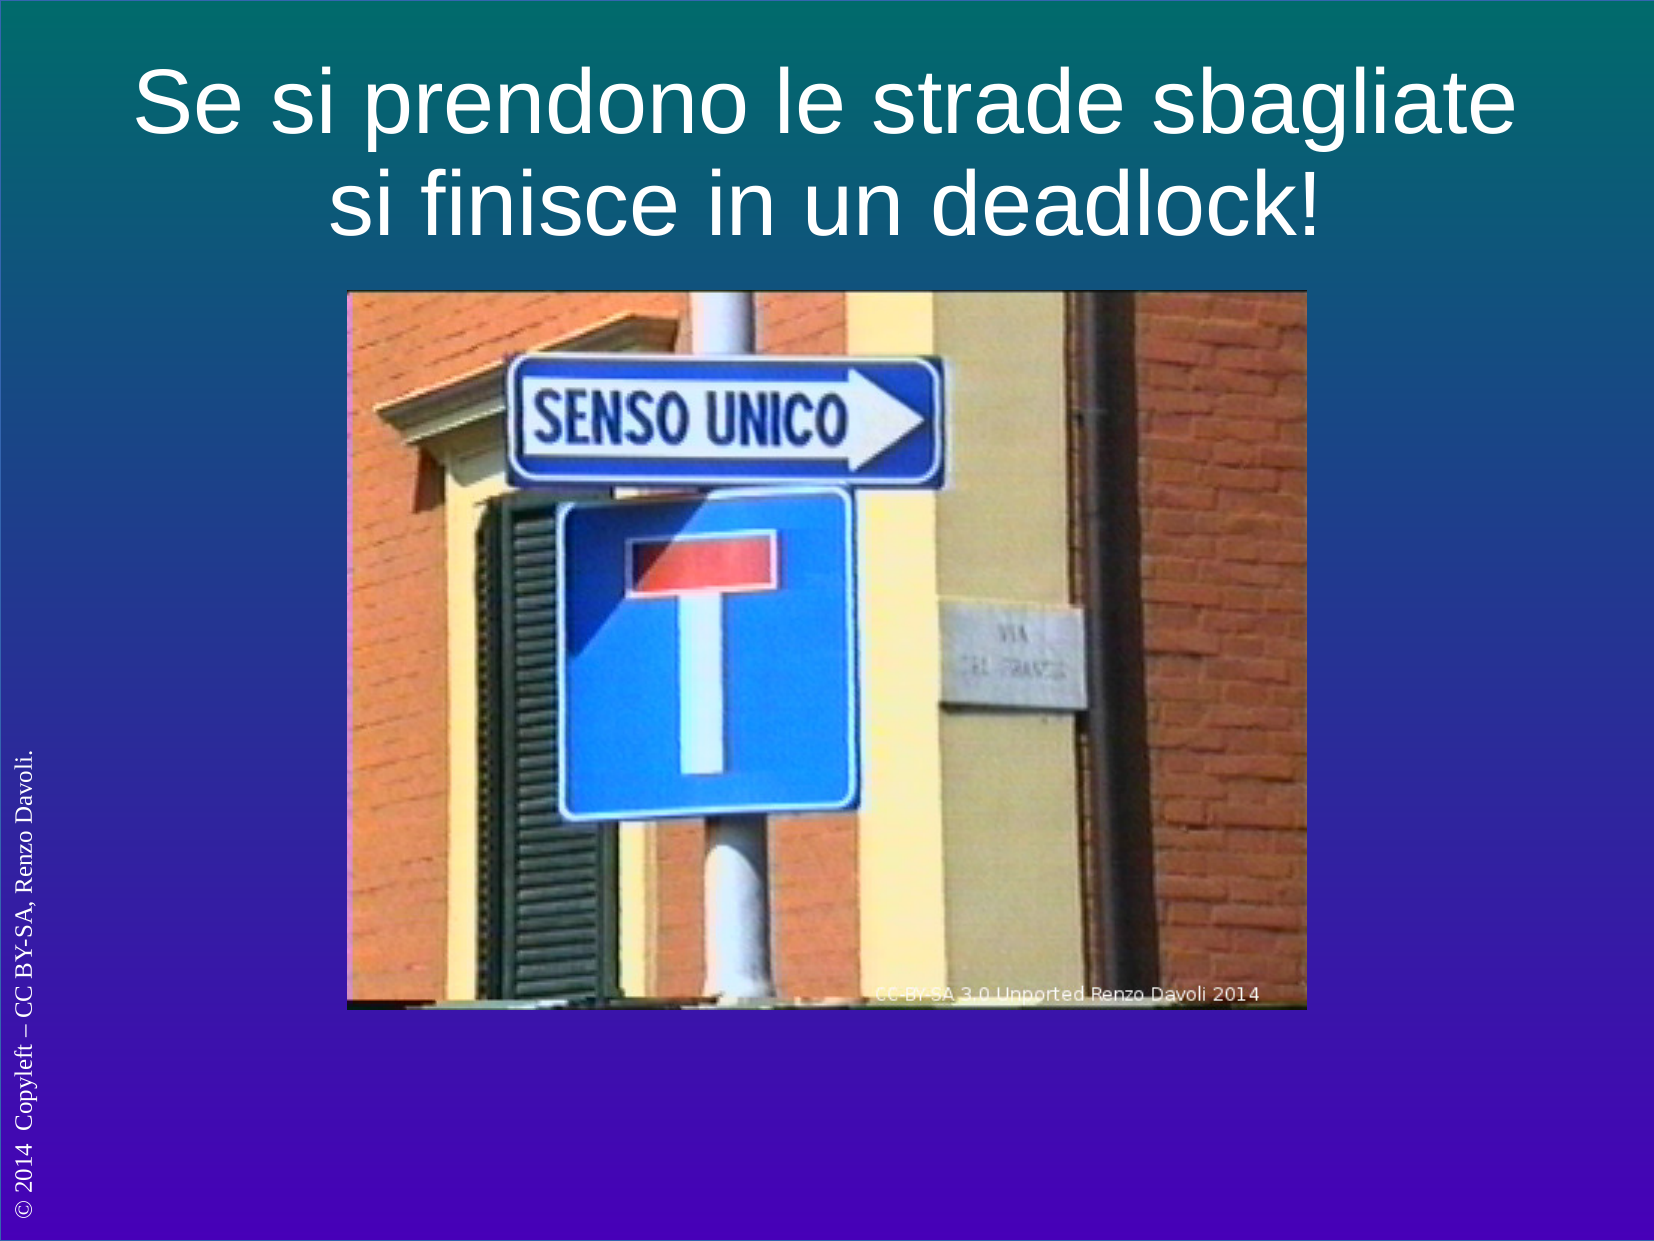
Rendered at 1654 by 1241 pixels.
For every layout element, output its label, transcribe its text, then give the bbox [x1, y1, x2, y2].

picture [347, 290, 1307, 1010]
title Se si prendono le strade sbagliate si finisce in un deadlock! [82, 49, 1571, 257]
